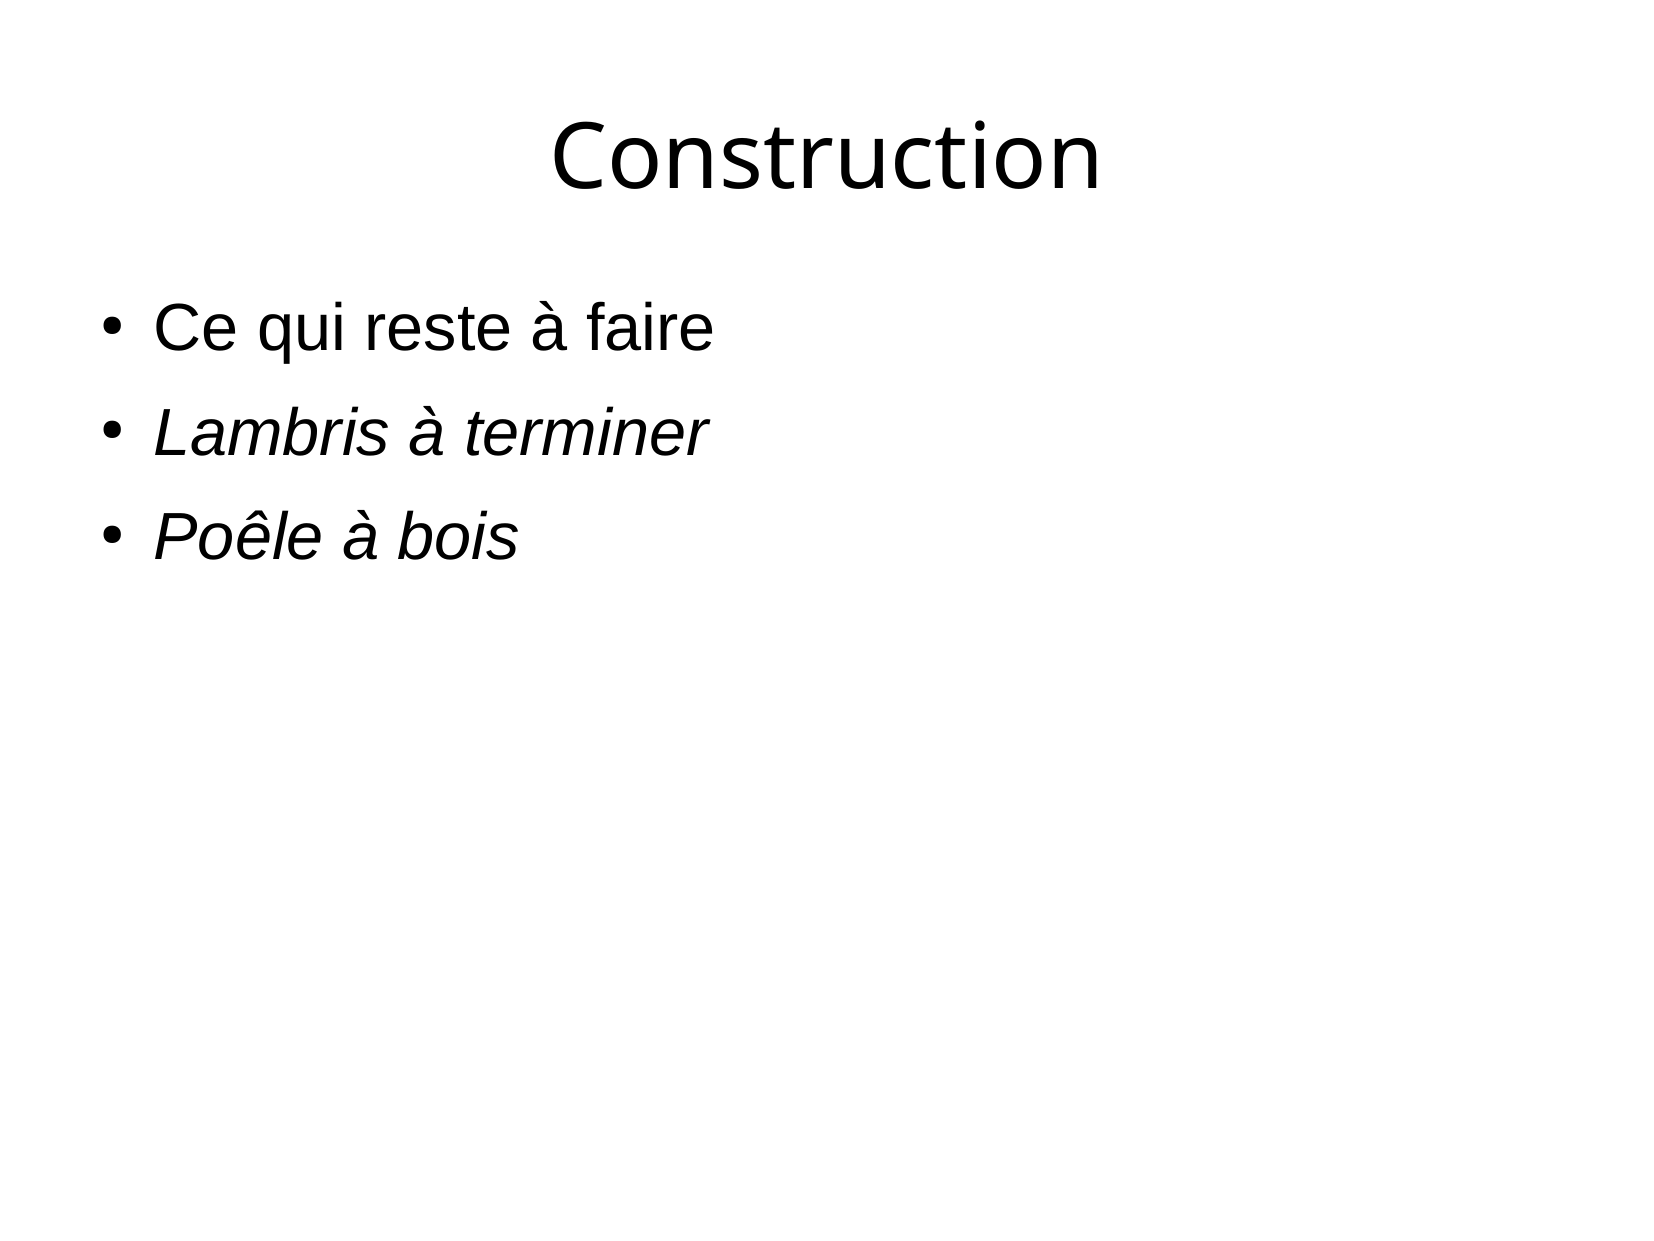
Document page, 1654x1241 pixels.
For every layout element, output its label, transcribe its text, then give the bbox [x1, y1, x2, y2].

title Construction [82, 49, 1571, 257]
list Ce qui reste à faire Lambris à terminer Poêle à bois [82, 290, 809, 1010]
